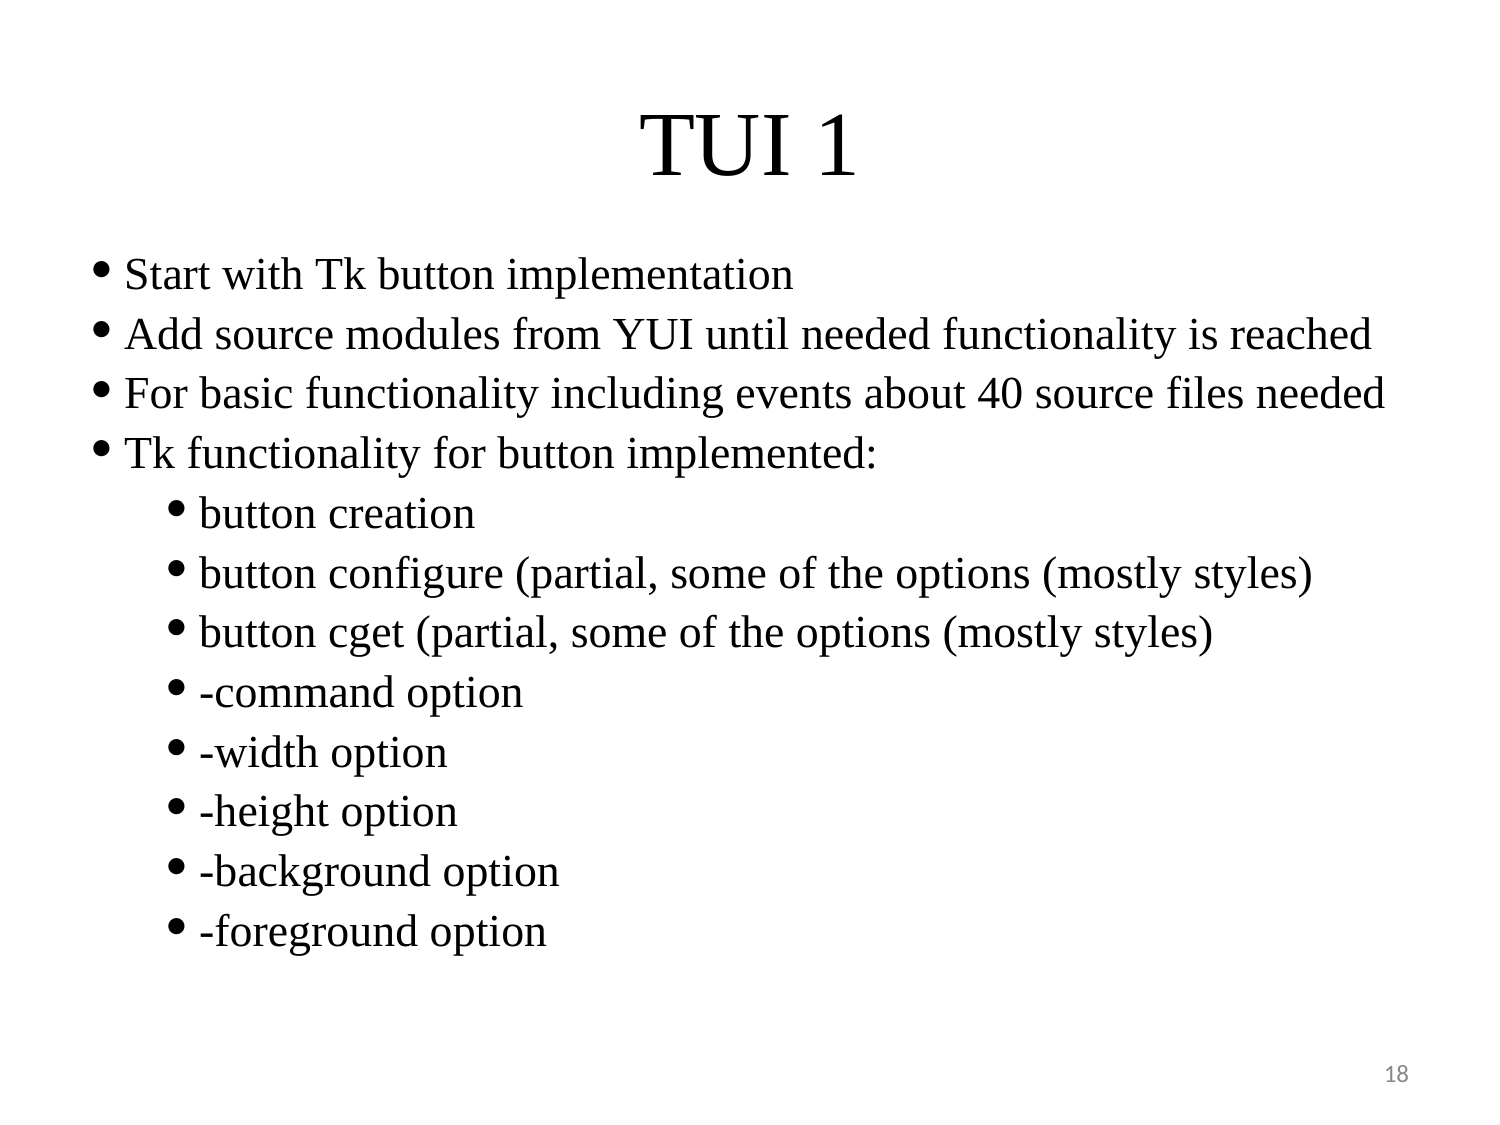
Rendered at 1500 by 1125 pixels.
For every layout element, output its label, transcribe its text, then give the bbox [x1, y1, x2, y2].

text_box Start with Tk button implementation Add source modules from YUI until needed functionality is reached For basic functionality including events about 40 source files needed Tk functionality for button implemented: button creation button configure (partial, some of the options (mostly styles) button cget (partial, some of the options (mostly styles) -command option -width option -height option -background option -foreground option [75, 236, 1426, 1004]
text_box TUI 1‏ [75, 45, 1426, 233]
